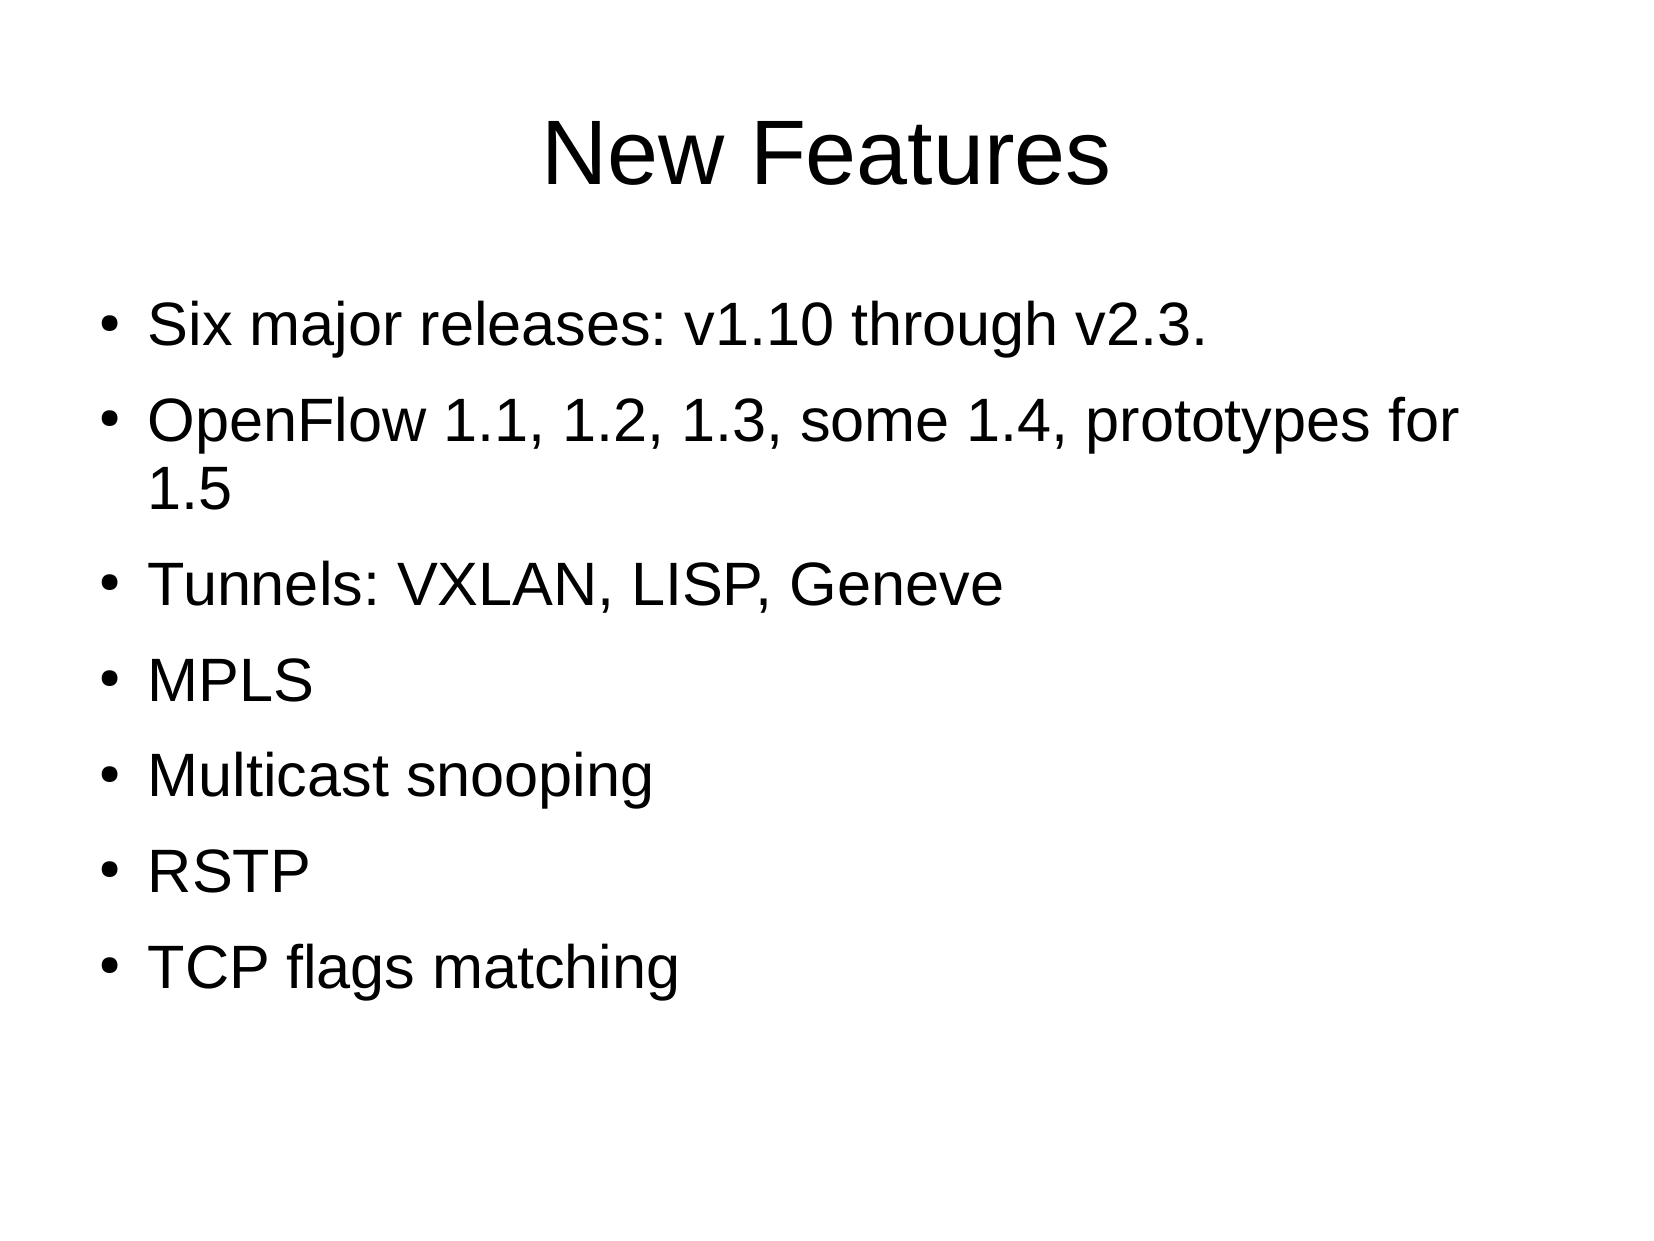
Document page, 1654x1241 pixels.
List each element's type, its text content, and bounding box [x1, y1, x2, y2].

title New Features [82, 49, 1571, 257]
list Six major releases: v1.10 through v2.3. OpenFlow 1.1, 1.2, 1.3, some 1.4, prototypes for 1.5 Tunnels: VXLAN, LISP, Geneve MPLS Multicast snooping RSTP TCP flags matching [82, 290, 1538, 1010]
